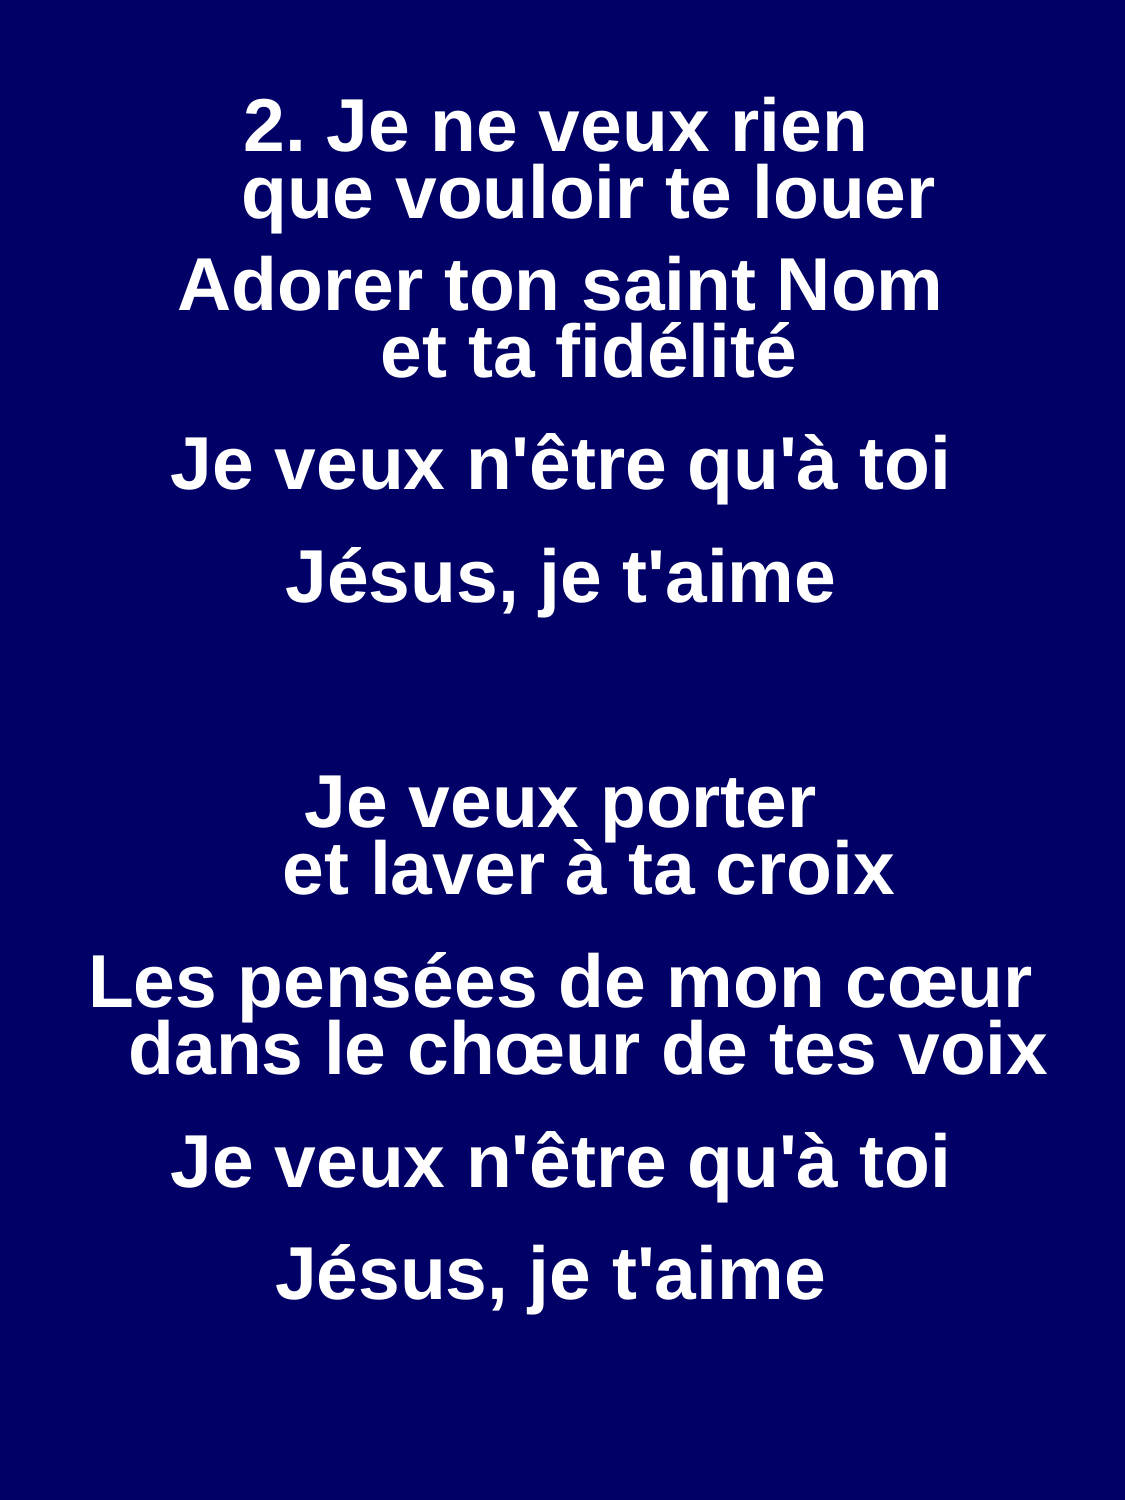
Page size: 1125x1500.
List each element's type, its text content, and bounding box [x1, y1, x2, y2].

text_box 2. Je ne veux rien que vouloir te louer Adorer ton saint Nom et ta fidélité Je veux n'être qu'à toi Jésus, je t'aime Je veux porter et laver à ta croix Les pensées de mon cœur dans le chœur de tes voix Je veux n'être qu'à toi Jésus, je t'aime [11, 35, 1111, 1441]
